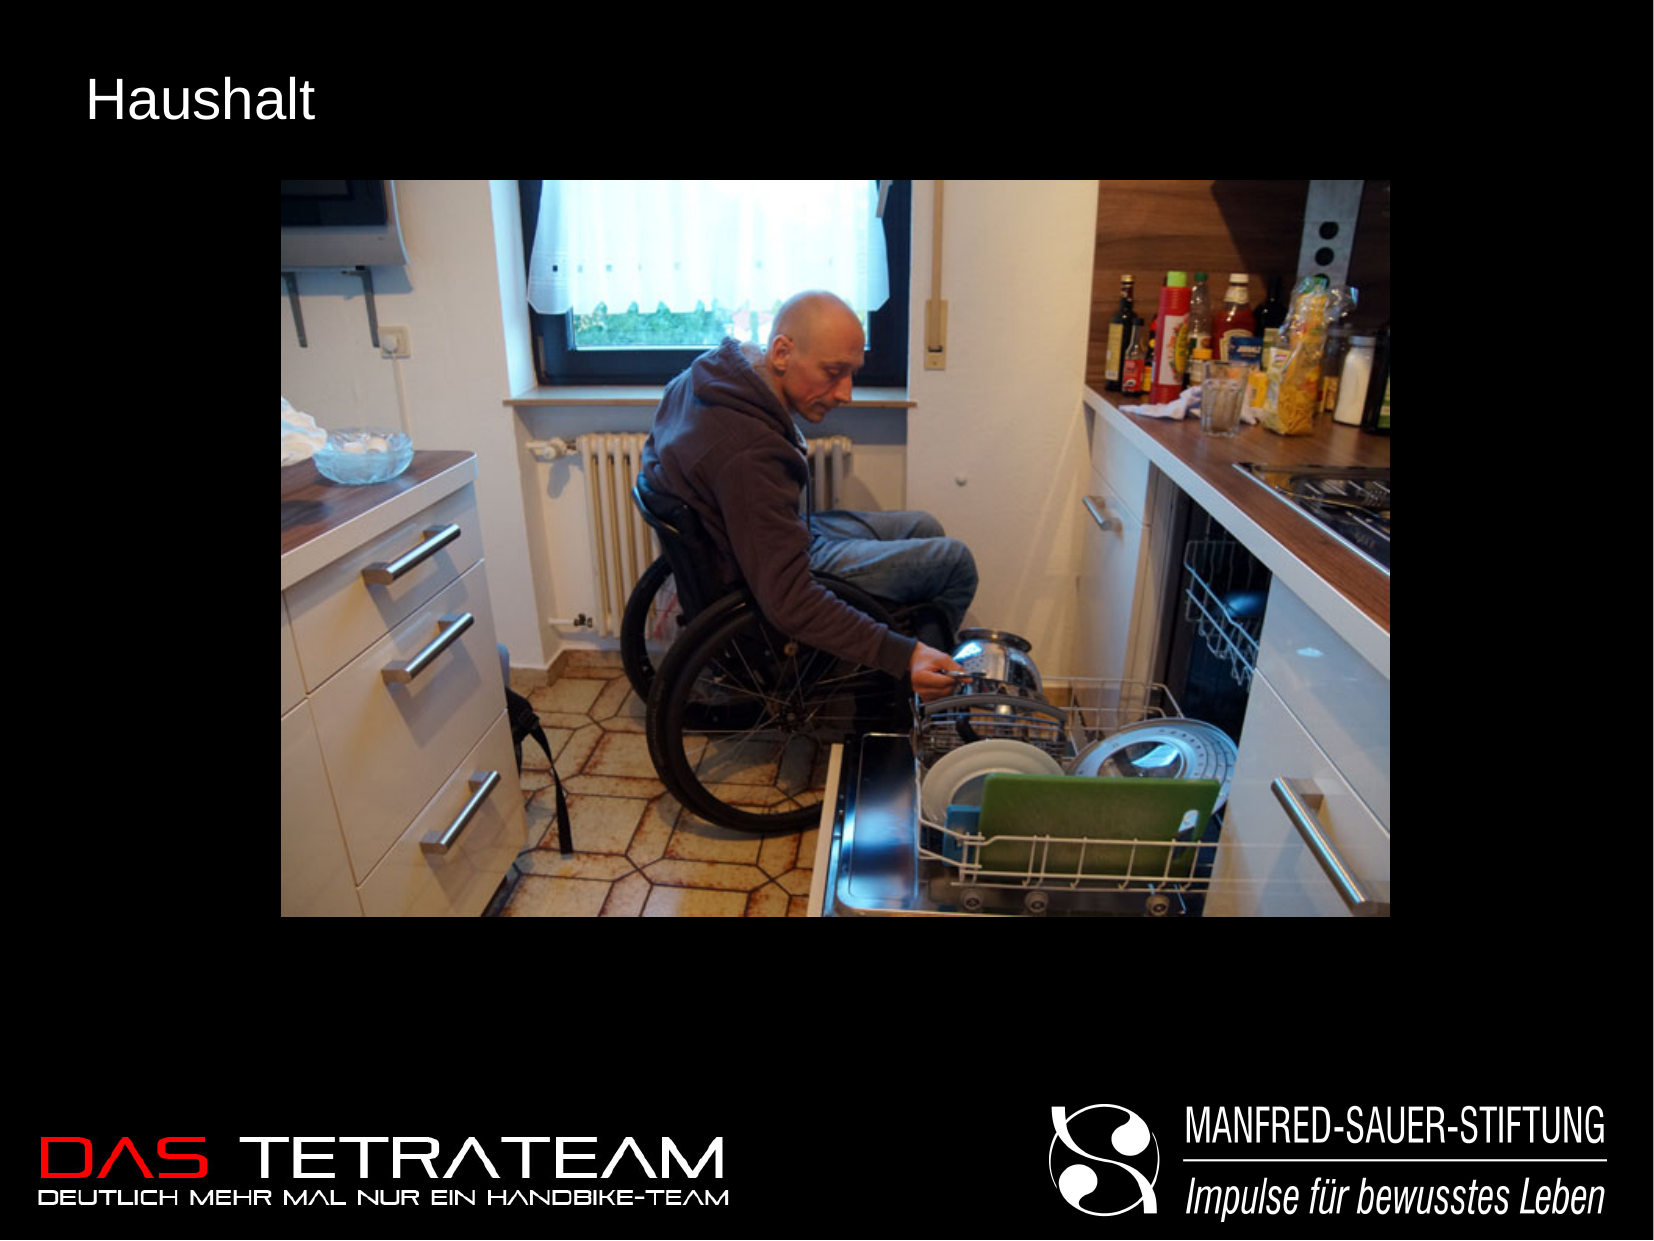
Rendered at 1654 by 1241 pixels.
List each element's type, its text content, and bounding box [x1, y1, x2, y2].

text_box Haushalt [70, 59, 438, 139]
picture [1049, 1104, 1607, 1222]
picture [16, 1121, 762, 1216]
picture [281, 180, 1390, 917]
